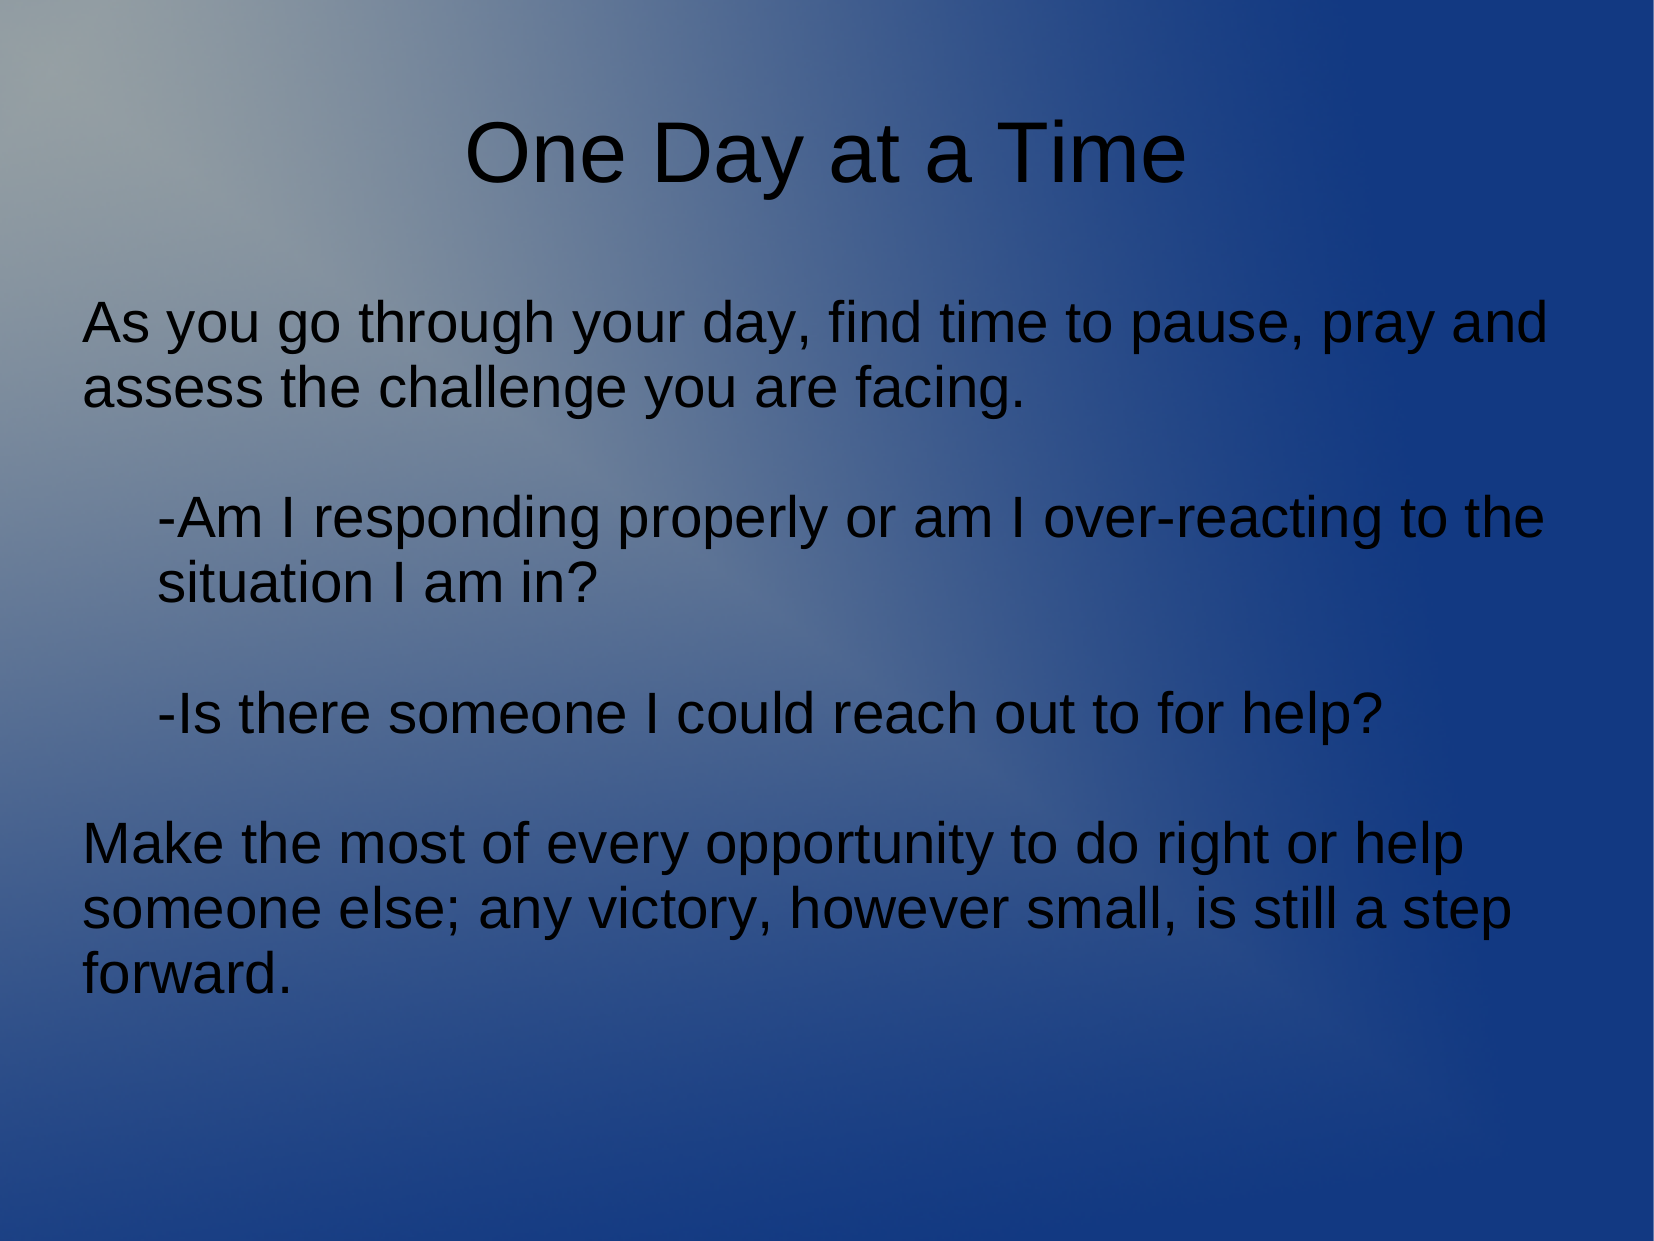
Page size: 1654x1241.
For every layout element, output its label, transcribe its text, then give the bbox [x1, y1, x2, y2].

subtitle As you go through your day, find time to pause, pray and assess the challenge you are facing. -Am I responding properly or am I over-reacting to the situation I am in? -Is there someone I could reach out to for help? Make the most of every opportunity to do right or help someone else; any victory, however small, is still a step forward. [82, 290, 1571, 1241]
picture [0, 0, 1654, 1241]
title One Day at a Time [82, 49, 1571, 257]
